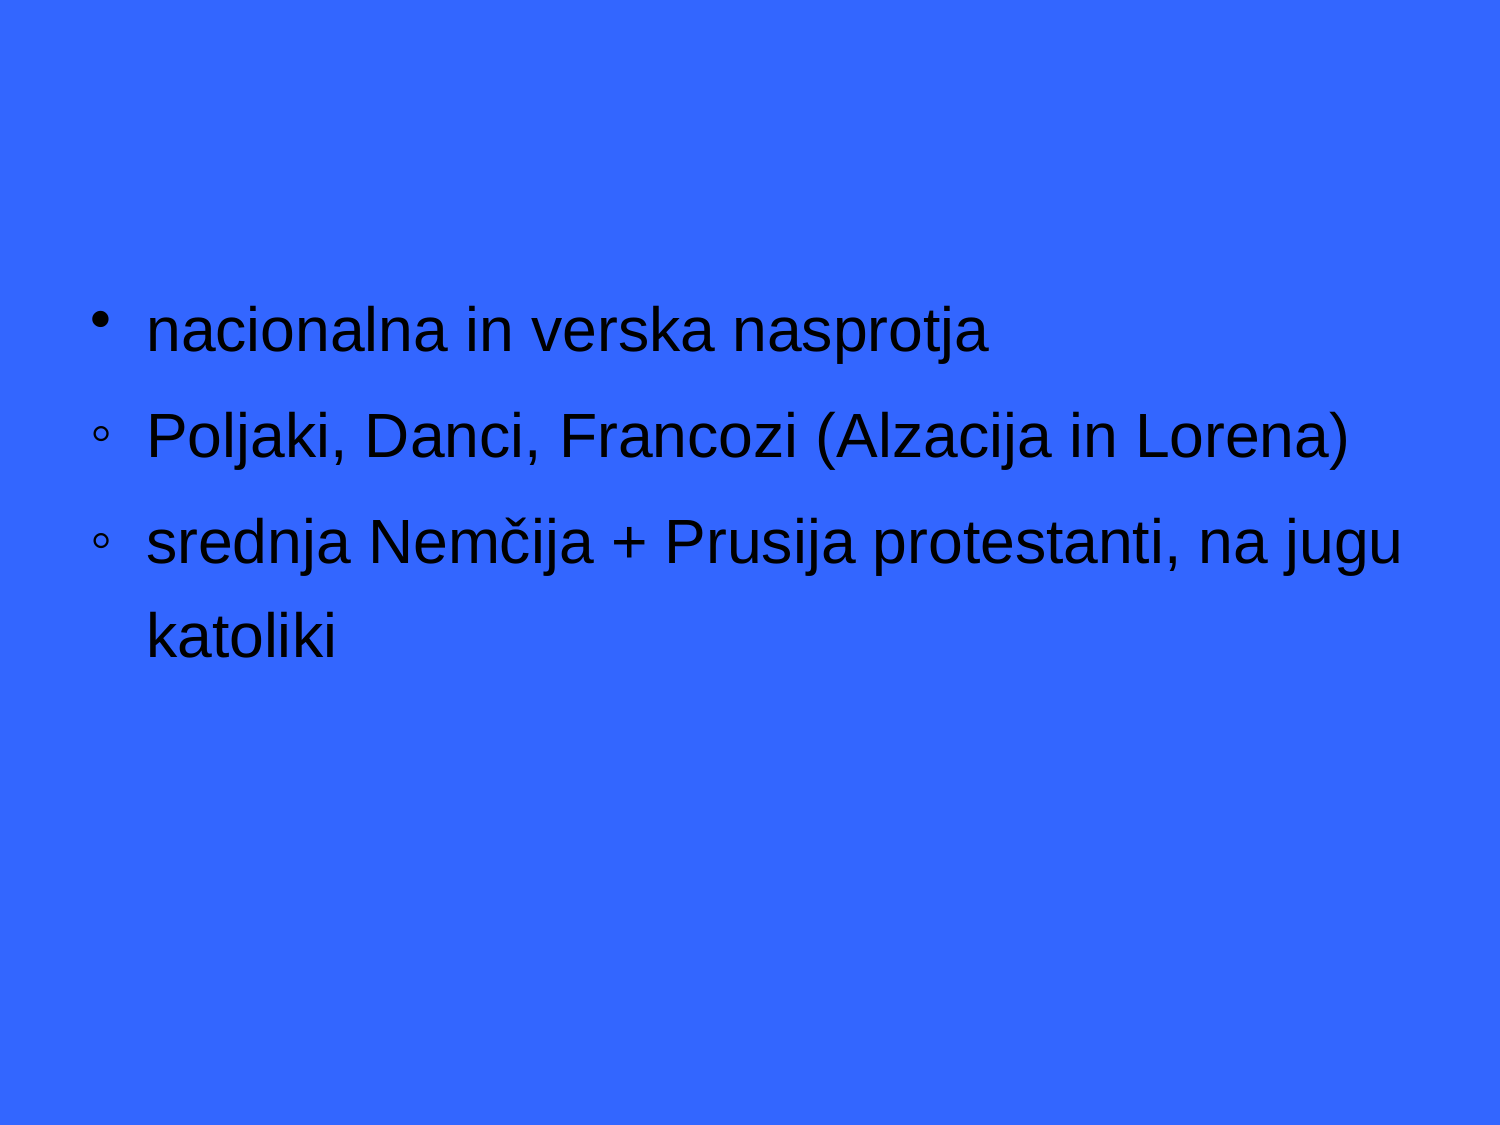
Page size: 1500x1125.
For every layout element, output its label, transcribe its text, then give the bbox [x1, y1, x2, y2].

list nacionalna in verska nasprotja Poljaki, Danci, Francozi (Alzacija in Lorena) srednja Nemčija + Prusija protestanti, na jugu katoliki [75, 262, 1425, 1005]
